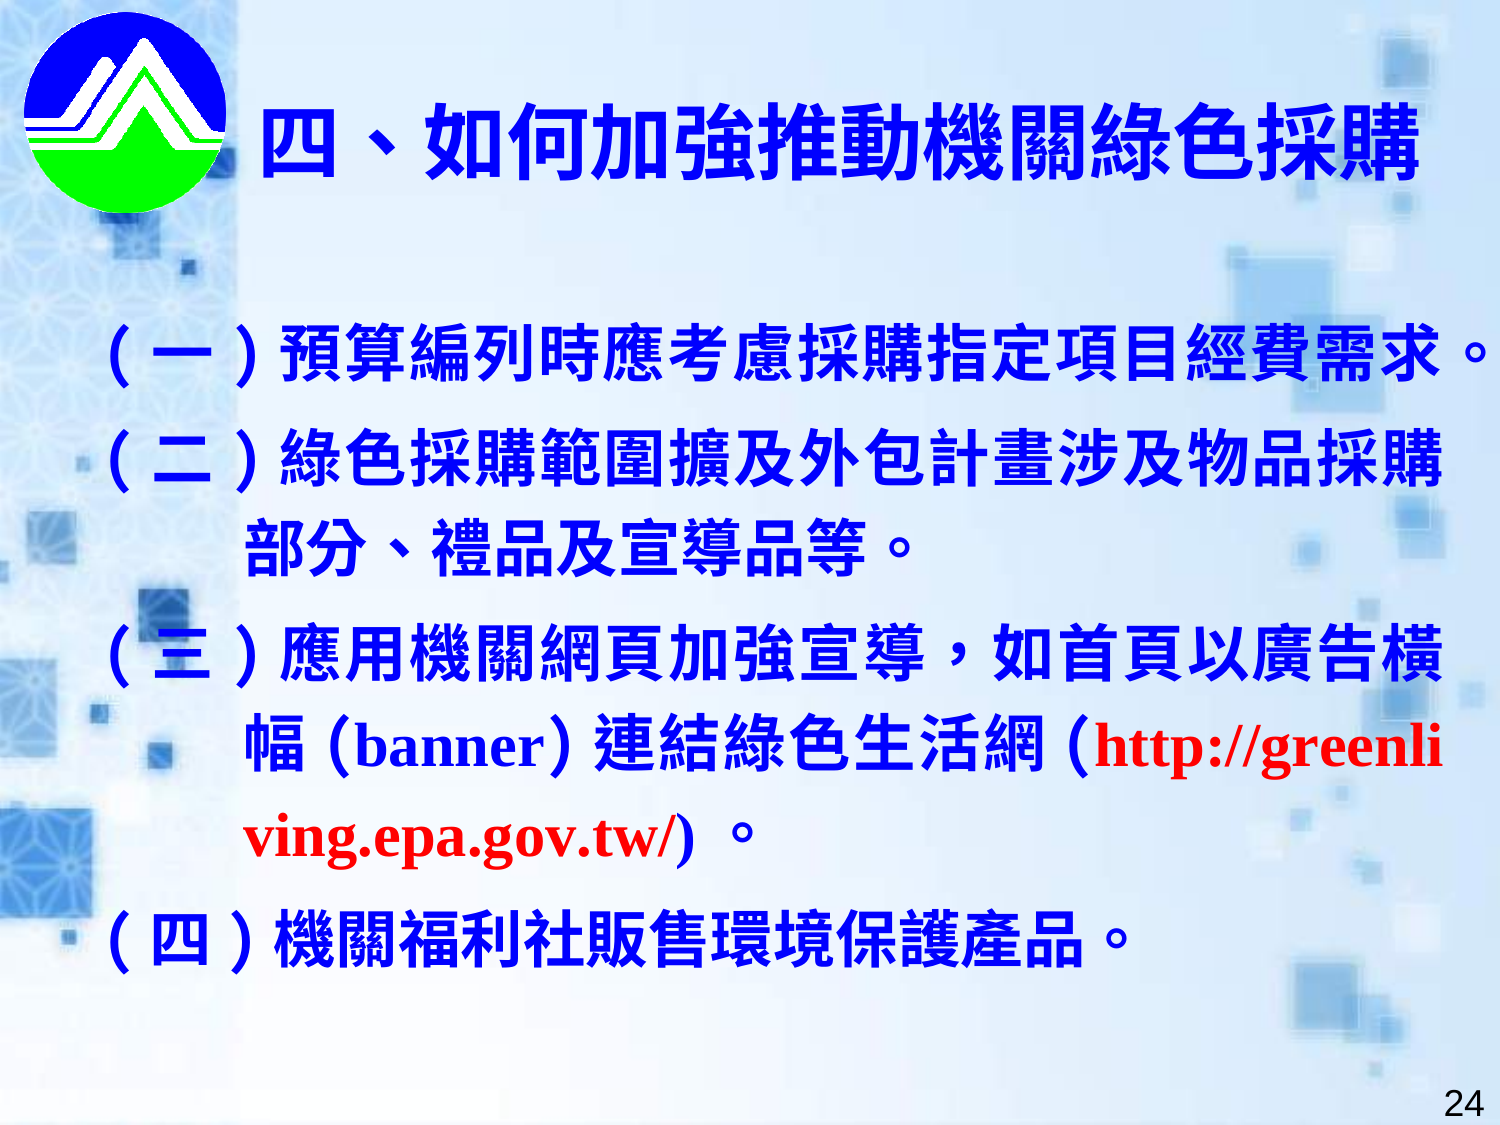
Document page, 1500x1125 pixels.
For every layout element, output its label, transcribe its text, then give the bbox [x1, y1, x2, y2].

text_box 四、如何加強推動機關綠色採購 [224, 62, 1455, 200]
picture [0, 0, 1500, 1125]
text_box (一)預算編列時應考慮採購指定項目經費需求。 (二)綠色採購範圍擴及外包計畫涉及物品採購部分、禮品及宣導品等。 (三)應用機關網頁加強宣導，如首頁以廣告橫幅(banner)連結綠色生活網(http://greenliving.epa.gov.tw/)。 (四)機關福利社販售環境保護產品。 [88, 290, 1459, 983]
